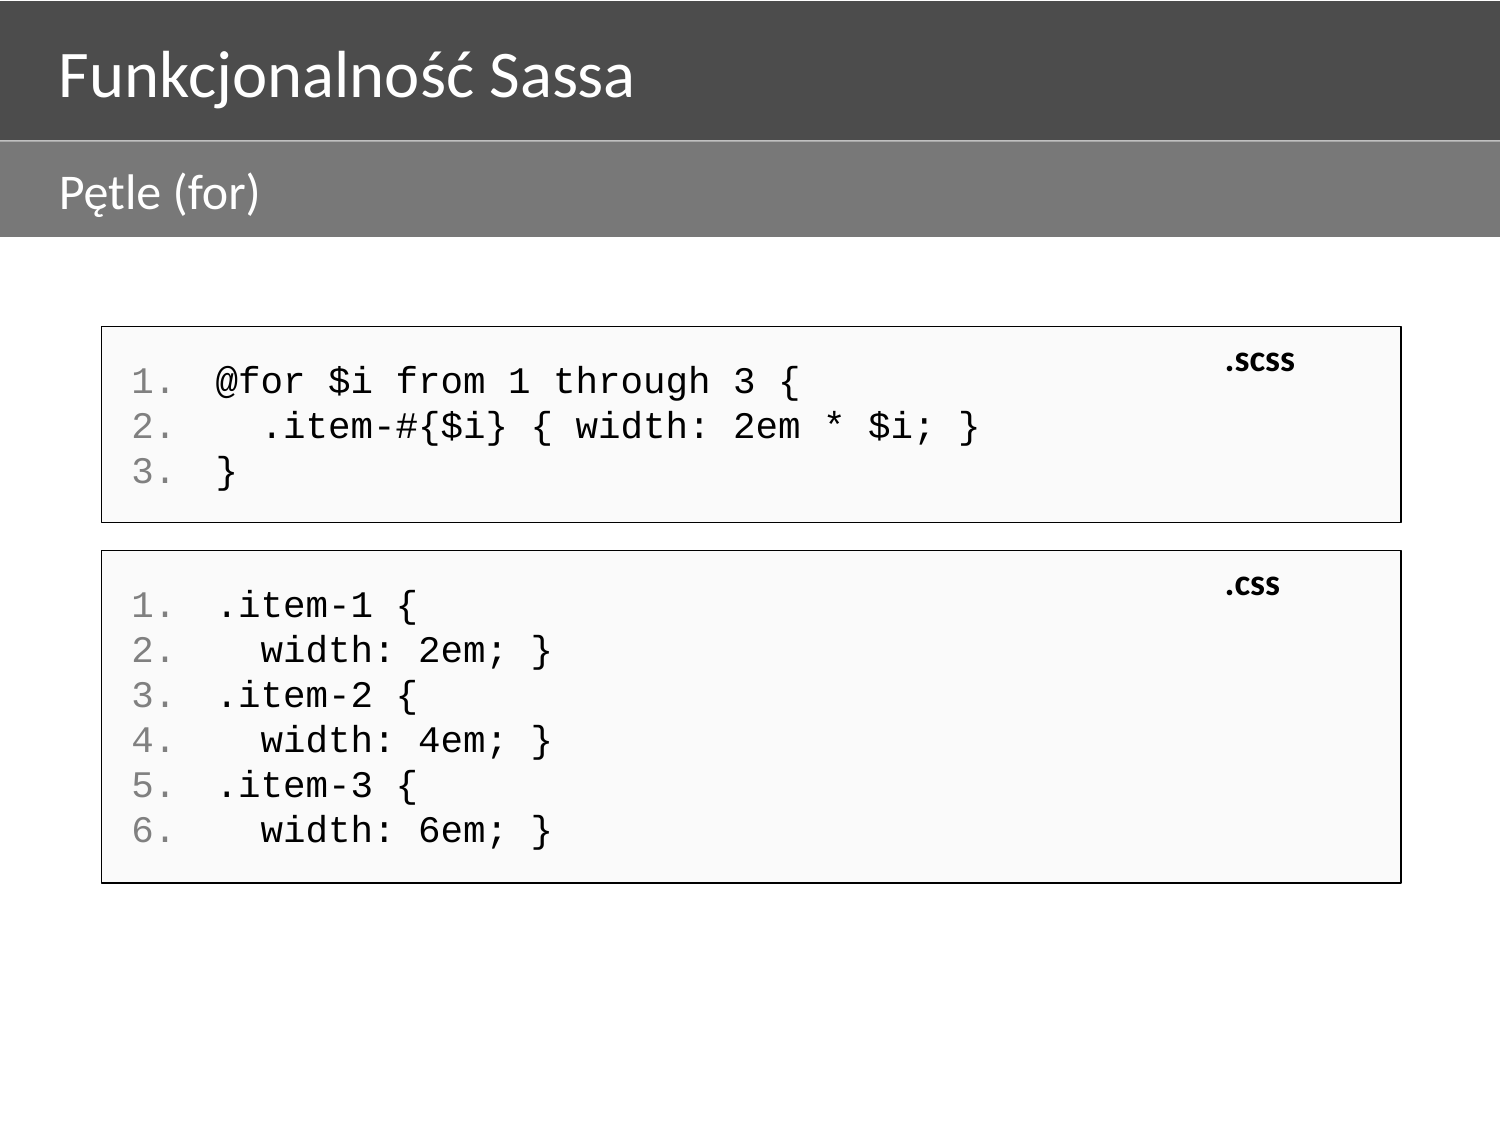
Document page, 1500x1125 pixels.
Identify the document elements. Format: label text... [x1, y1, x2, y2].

text_box .item-1 { width: 2em; } .item-2 { width: 4em; } .item-3 { width: 6em; } [101, 550, 1401, 883]
text_box Pętle (for) [0, 141, 1500, 237]
text_box @for $i from 1 through 3 { .item-#{$i} { width: 2em * $i; } } [101, 326, 1401, 523]
text_box .scss [1209, 326, 1399, 388]
text_box Funkcjonalność Sassa [0, 1, 1500, 140]
text_box .css [1209, 550, 1399, 612]
